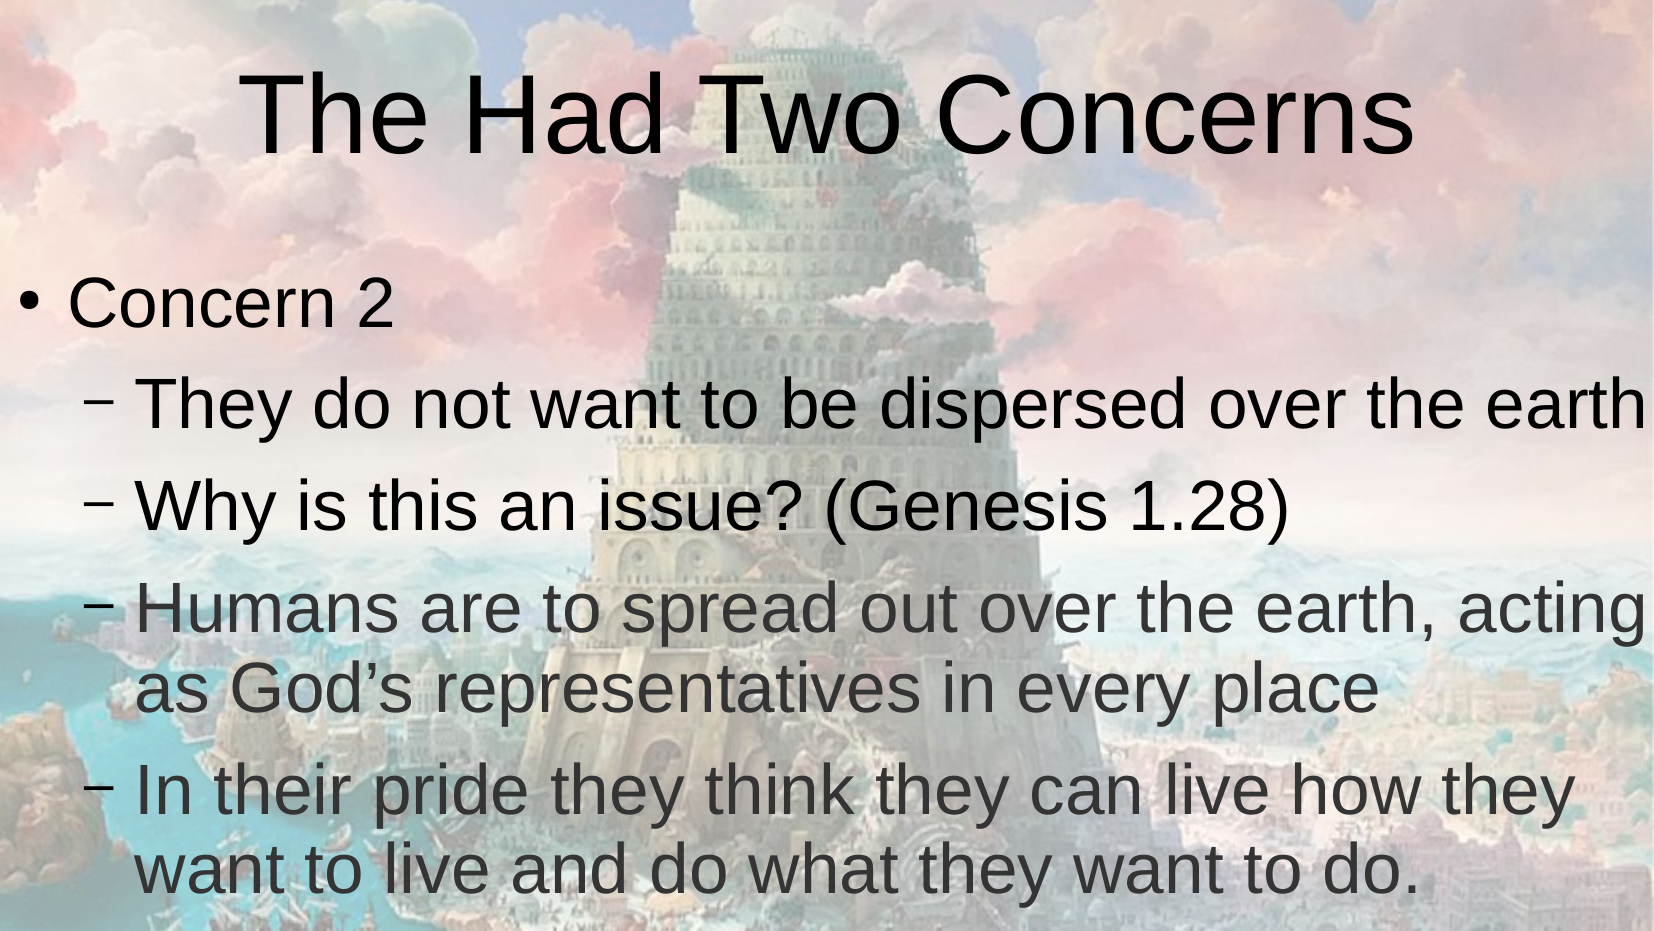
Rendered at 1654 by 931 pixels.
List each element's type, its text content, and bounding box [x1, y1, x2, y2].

picture [0, 0, 1654, 262]
list Concern 2 They do not want to be dispersed over the earth Why is this an issue? (Genesis 1.28) Humans are to spread out over the earth, acting as God’s representatives in every place In their pride they think they can live how they want to live and do what they want to do. [0, 262, 1654, 931]
title The Had Two Concerns [82, 37, 1571, 193]
